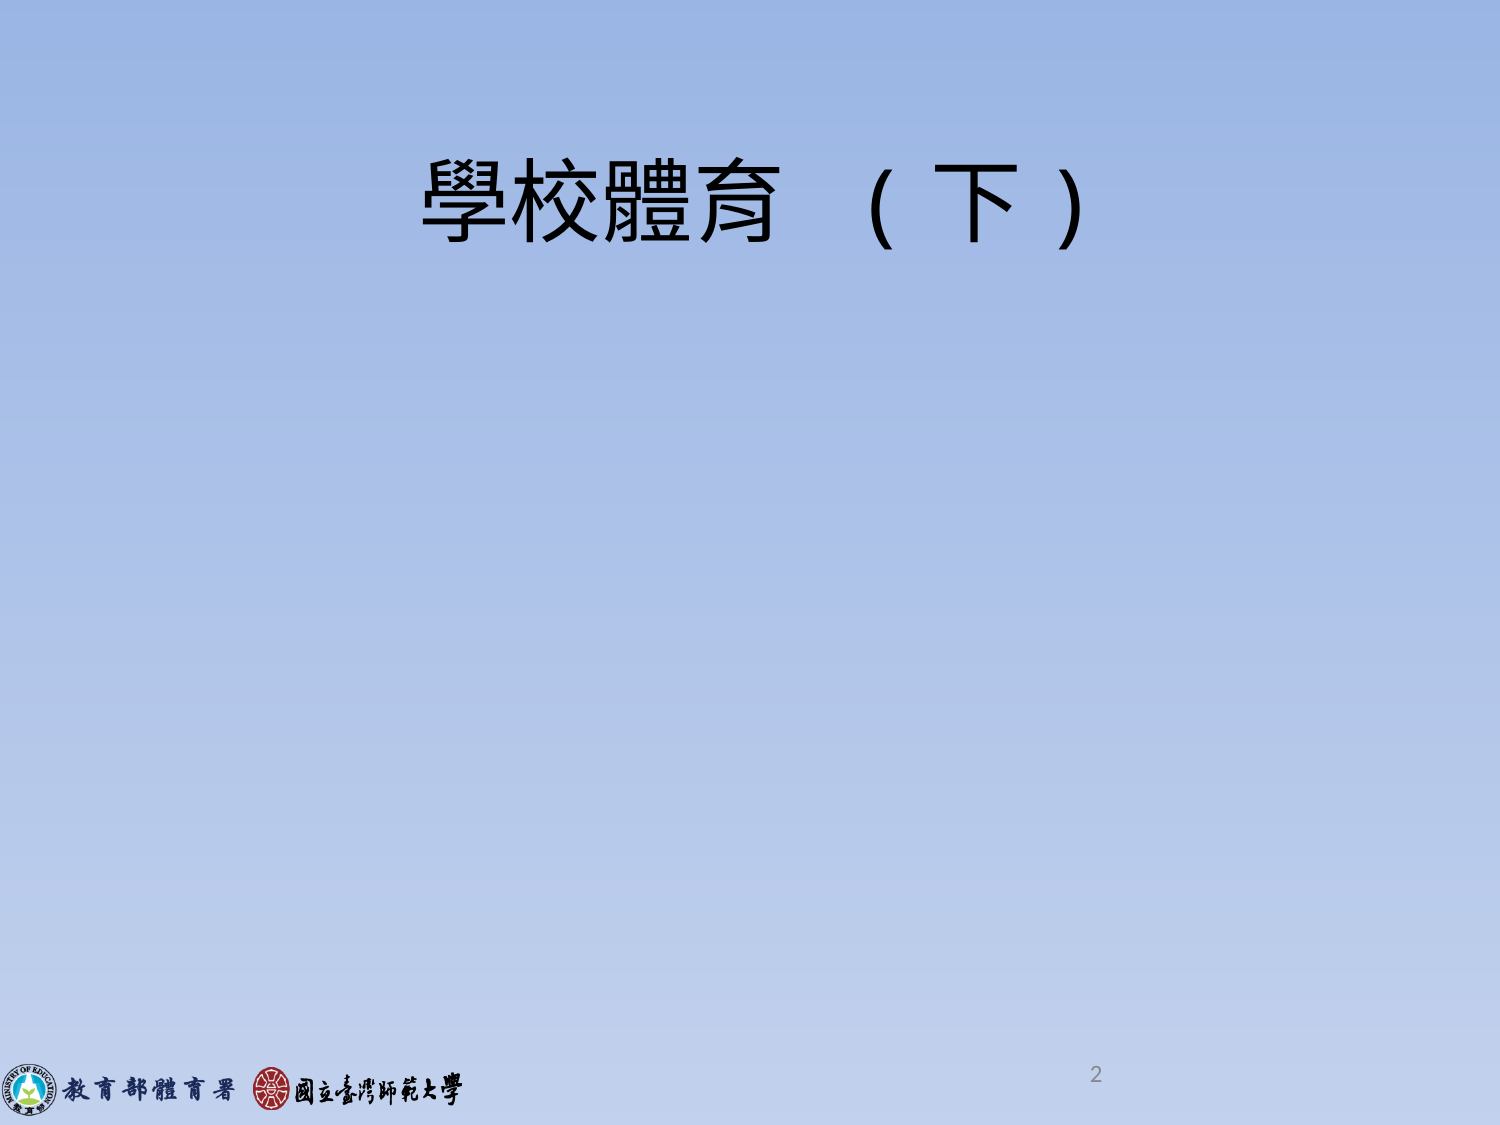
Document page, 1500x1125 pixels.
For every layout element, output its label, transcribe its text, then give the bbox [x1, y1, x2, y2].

title 學校體育 (下) [121, 78, 1397, 320]
picture [253, 1067, 462, 1110]
text_box [1074, 1042, 1426, 1103]
picture [0, 1051, 243, 1125]
